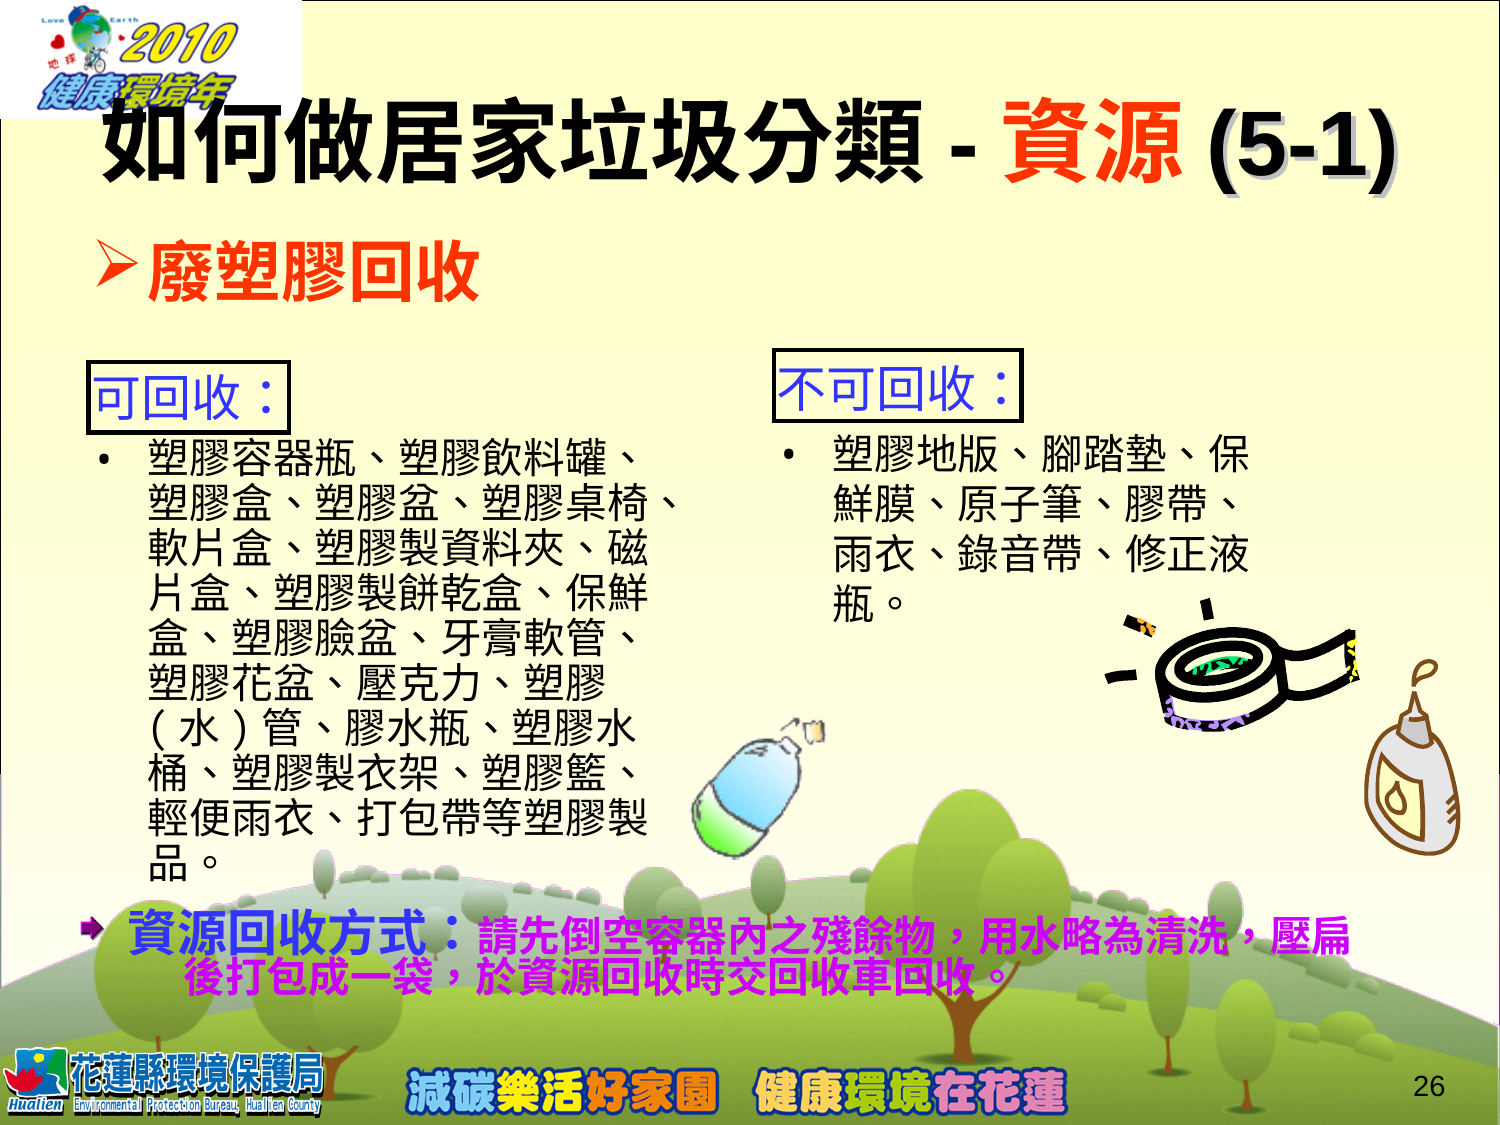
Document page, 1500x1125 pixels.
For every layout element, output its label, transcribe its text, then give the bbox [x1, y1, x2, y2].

picture [1104, 597, 1360, 732]
text_box 不可回收： 塑膠地版、腳踏墊、保鮮膜、原子筆、膠帶、雨衣、錄音帶、修正液瓶。 [761, 349, 1294, 610]
text_box [773, 349, 1022, 421]
title 如何做居家垃圾分類-資源(5-1) [75, 45, 1426, 233]
text_box 資源回收方式：請先倒空容器內之殘餘物，用水略為清洗，壓扁後打包成一袋，於資源回收時交回收車回收。 [112, 904, 1377, 1087]
picture [0, 0, 302, 119]
picture [0, 657, 1500, 1125]
list 廢塑膠回收 可回收： 塑膠容器瓶、塑膠飲料罐、塑膠盒、塑膠盆、塑膠桌椅、軟片盒、塑膠製資料夾、磁片盒、塑膠製餅乾盒、保鮮盒、塑膠臉盆、牙膏軟管、塑膠花盆、壓克力、塑膠(水)管、膠水瓶、塑膠水桶、塑膠製衣架、塑膠籃、輕便雨衣、打包帶等塑膠製品。 [76, 231, 681, 904]
text_box [88, 361, 290, 433]
